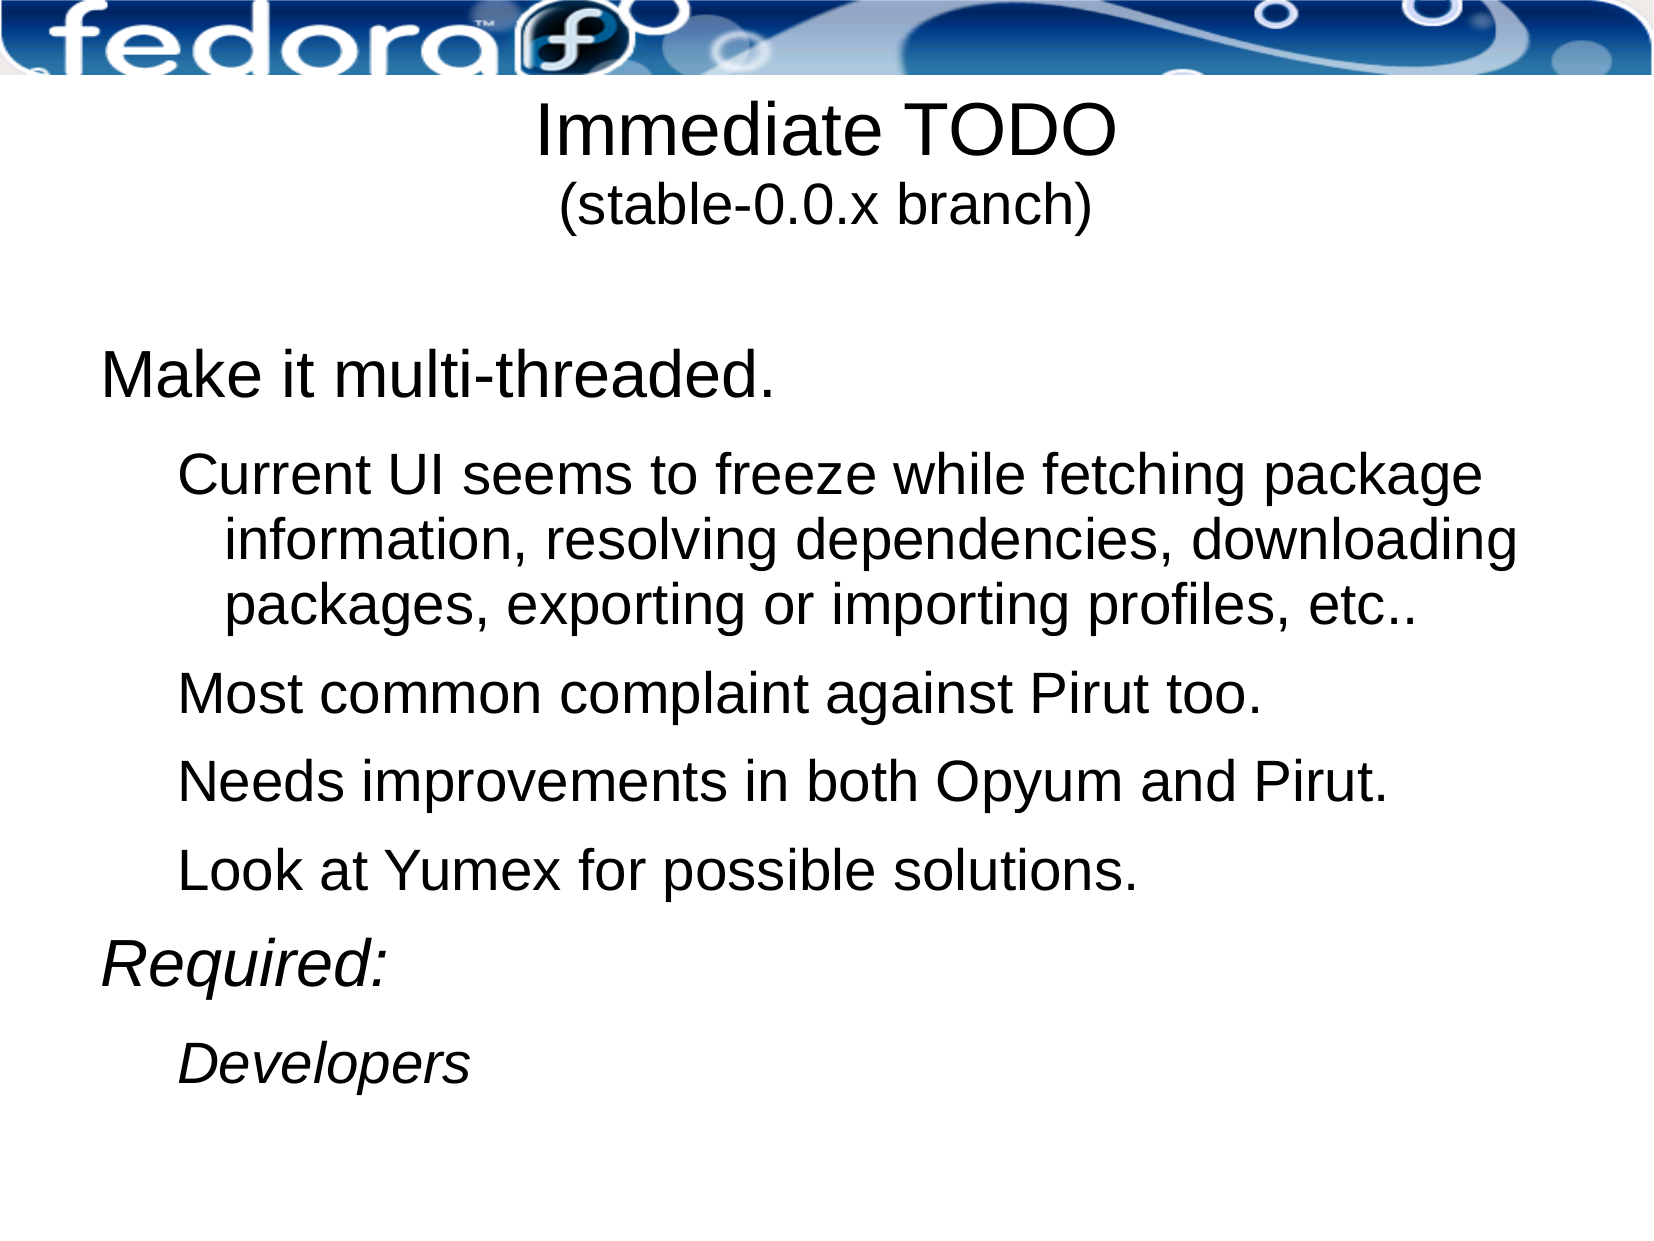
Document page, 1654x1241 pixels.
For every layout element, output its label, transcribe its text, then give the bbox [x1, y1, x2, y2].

list Make it multi-threaded. Current UI seems to freeze while fetching package information, resolving dependencies, downloading packages, exporting or importing profiles, etc.. Most common complaint against Pirut too. Needs improvements in both Opyum and Pirut. Look at Yumex for possible solutions. Required: Developers [82, 337, 1571, 1163]
title Immediate TODO (stable-0.0.x branch) [82, 75, 1571, 250]
picture [0, 0, 1654, 76]
